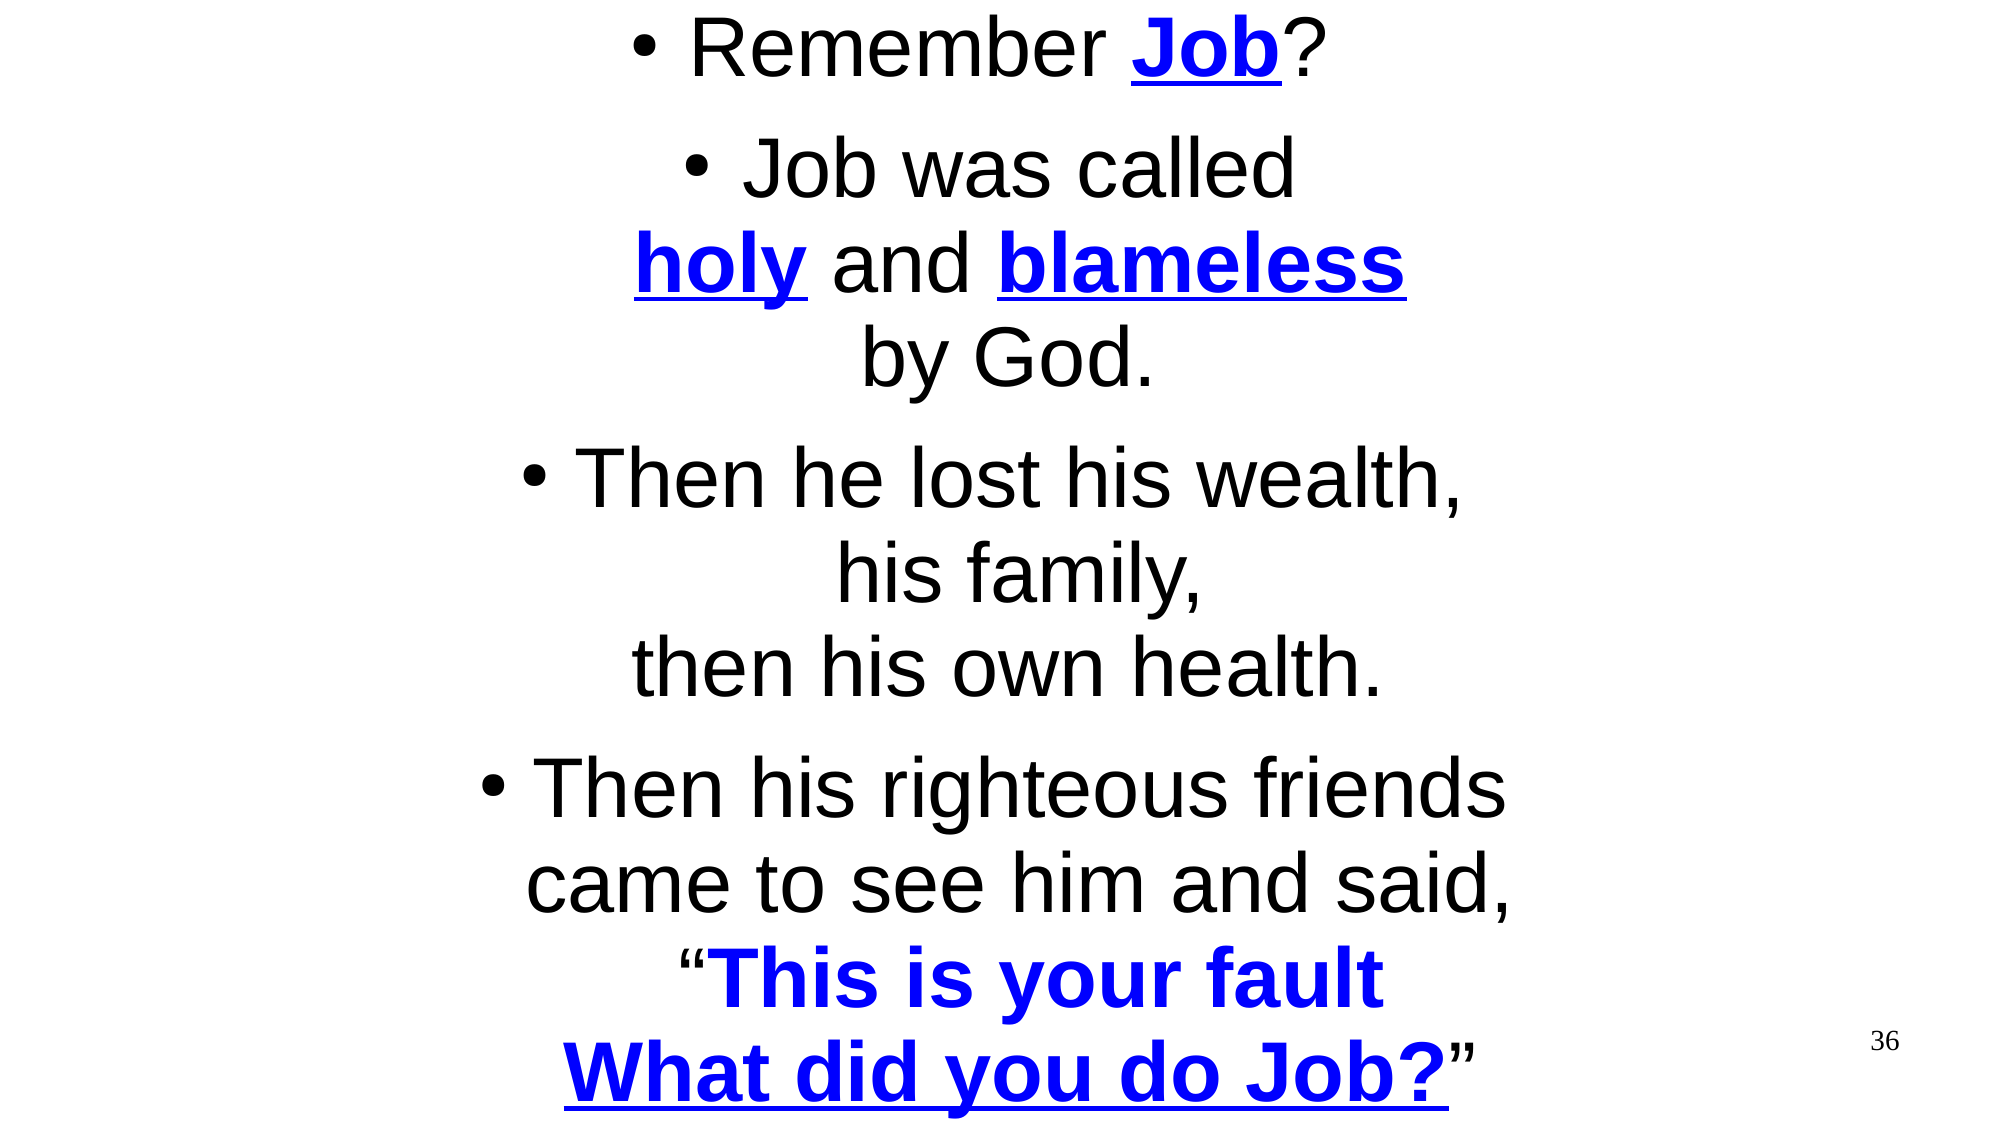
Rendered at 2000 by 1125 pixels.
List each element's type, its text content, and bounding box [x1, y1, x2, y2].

list Remember Job? Job was called holy and blameless by God. Then he lost his wealth, his family, then his own health. Then his righteous friends came to see him and said, “This is your fault What did you do Job?” [0, 0, 1996, 1123]
